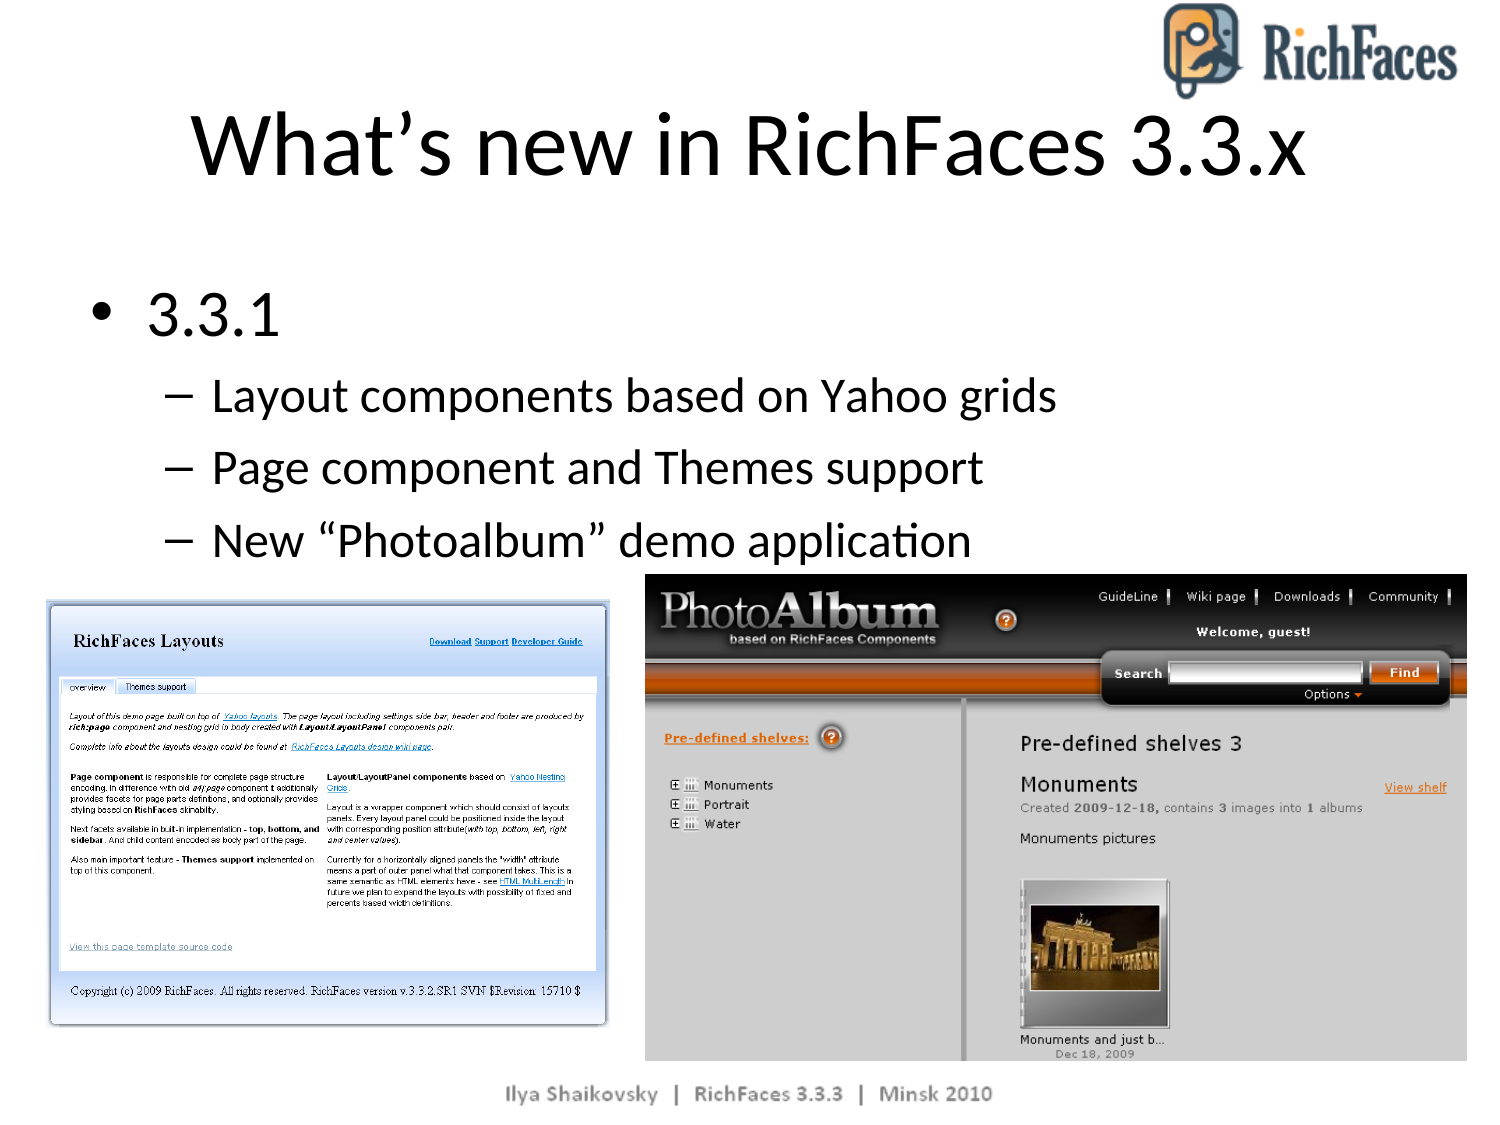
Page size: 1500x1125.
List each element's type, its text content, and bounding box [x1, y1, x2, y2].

list 3.3.1 Layout components based on Yahoo grids Page component and Themes support New “Photoalbum” demo application [75, 262, 1426, 575]
picture [0, 0, 1500, 1125]
title What’s new in RichFaces 3.3.x [75, 45, 1426, 233]
